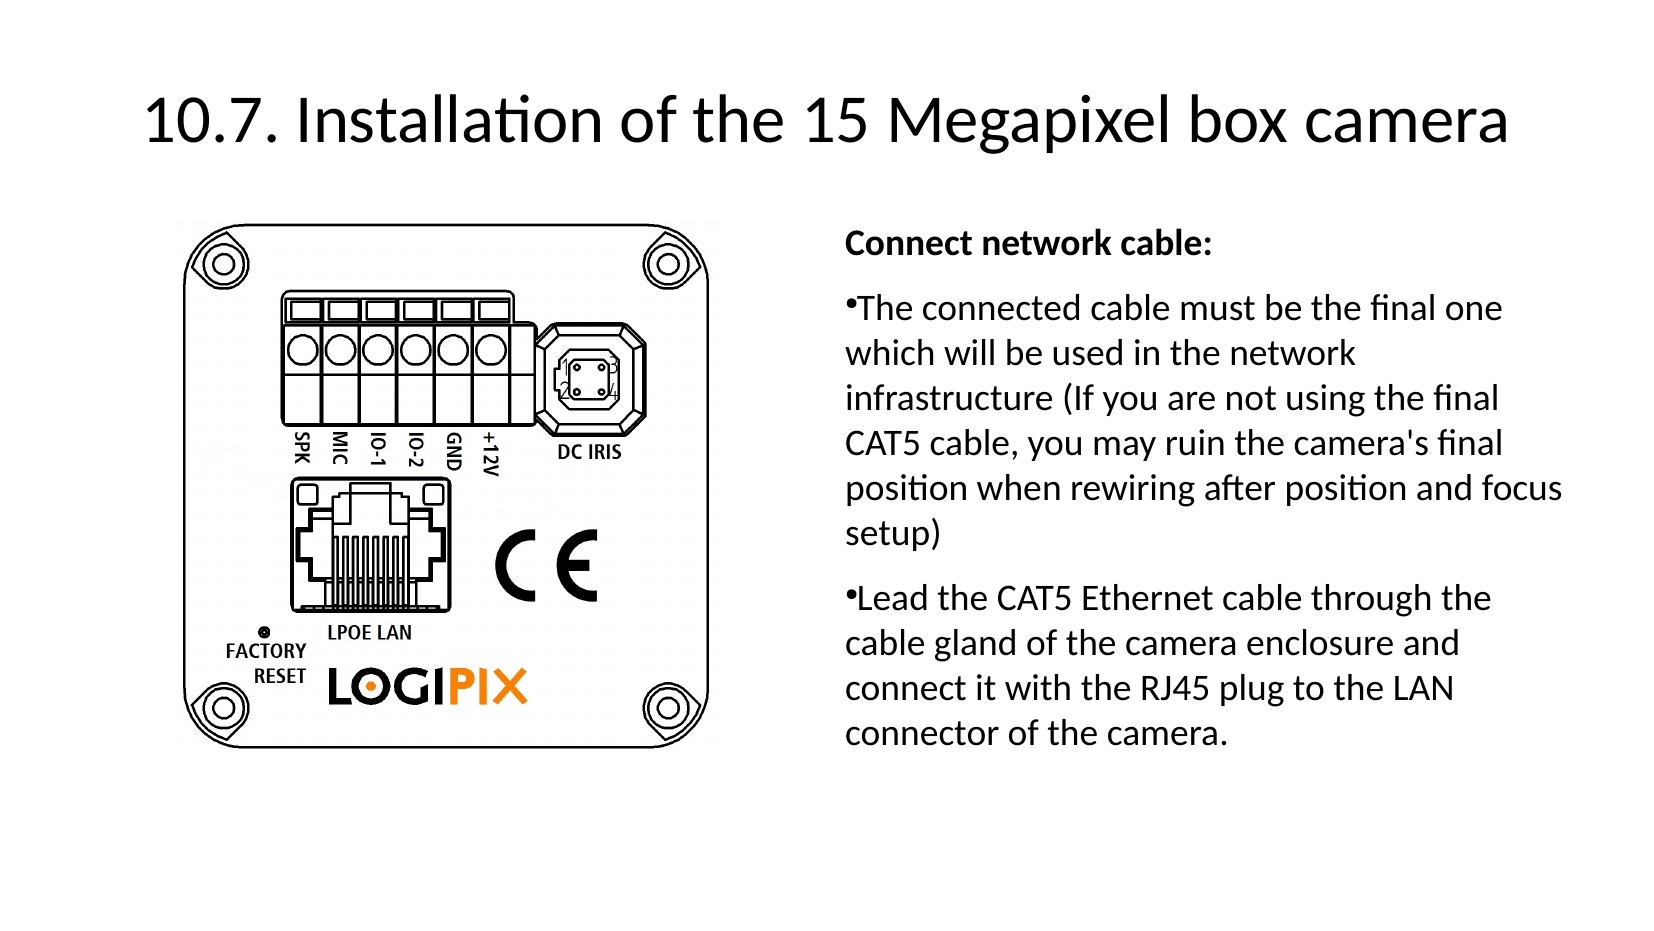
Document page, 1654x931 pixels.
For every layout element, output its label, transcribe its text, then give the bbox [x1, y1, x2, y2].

list Connect network cable: The connected cable must be the final one which will be used in the network infrastructure (If you are not using the final CAT5 cable, you may ruin the camera's final position when rewiring after position and focus setup) Lead the CAT5 Ethernet cable through the cable gland of the camera enclosure and connect it with the RJ45 plug to the LAN connector of the camera. [845, 217, 1572, 758]
title 10.7. Installation of the 15 Megapixel box camera [82, 73, 1571, 157]
picture [171, 217, 720, 758]
